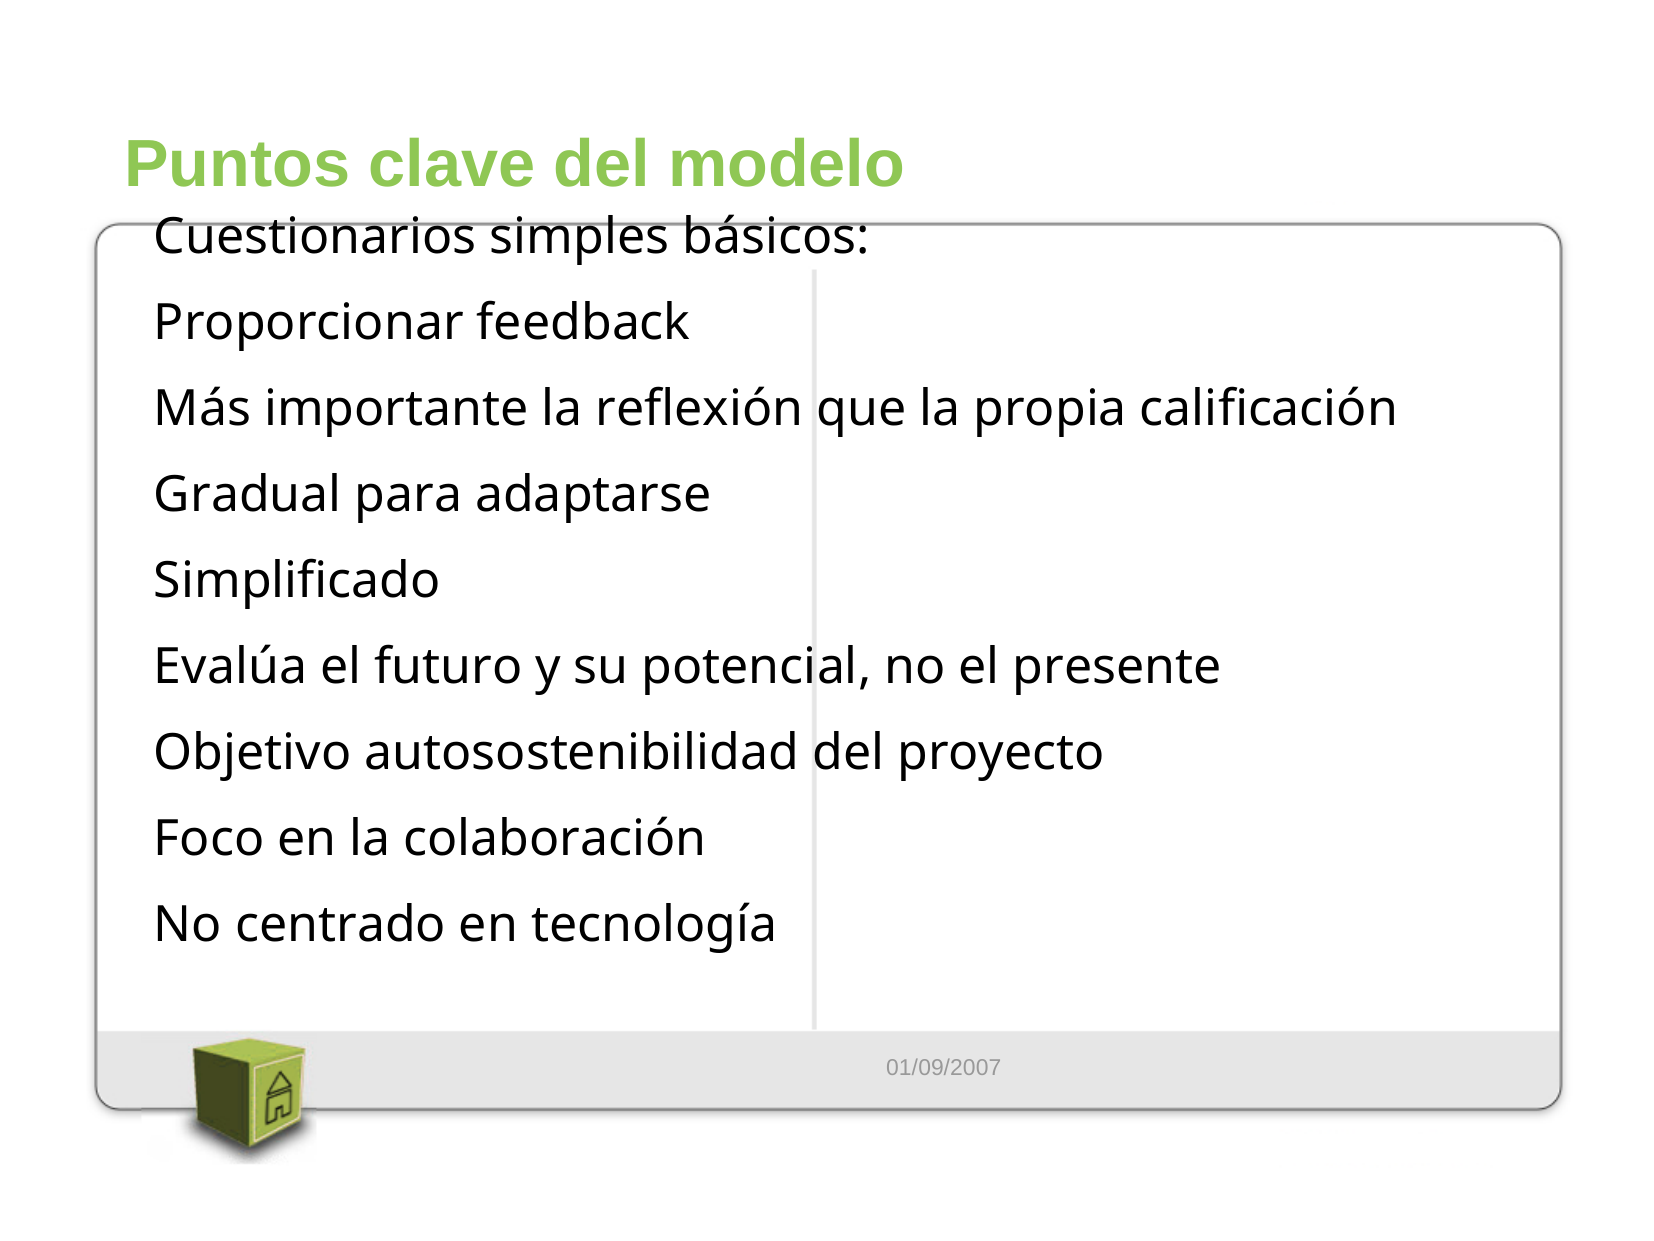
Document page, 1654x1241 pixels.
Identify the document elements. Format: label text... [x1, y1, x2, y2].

text_box Puntos clave del modelo [118, 108, 1181, 207]
picture [29, 29, 1630, 1230]
text_box Cuestionarios simples básicos: Proporcionar feedback Más importante la reflexión que la propia calificación Gradual para adaptarse Simplificado Evalúa el futuro y su potencial, no el presente Objetivo autosostenibilidad del proyecto Foco en la colaboración No centrado en tecnología [147, 874, 1595, 963]
text_box 01/09/2007 [879, 1057, 1034, 1087]
